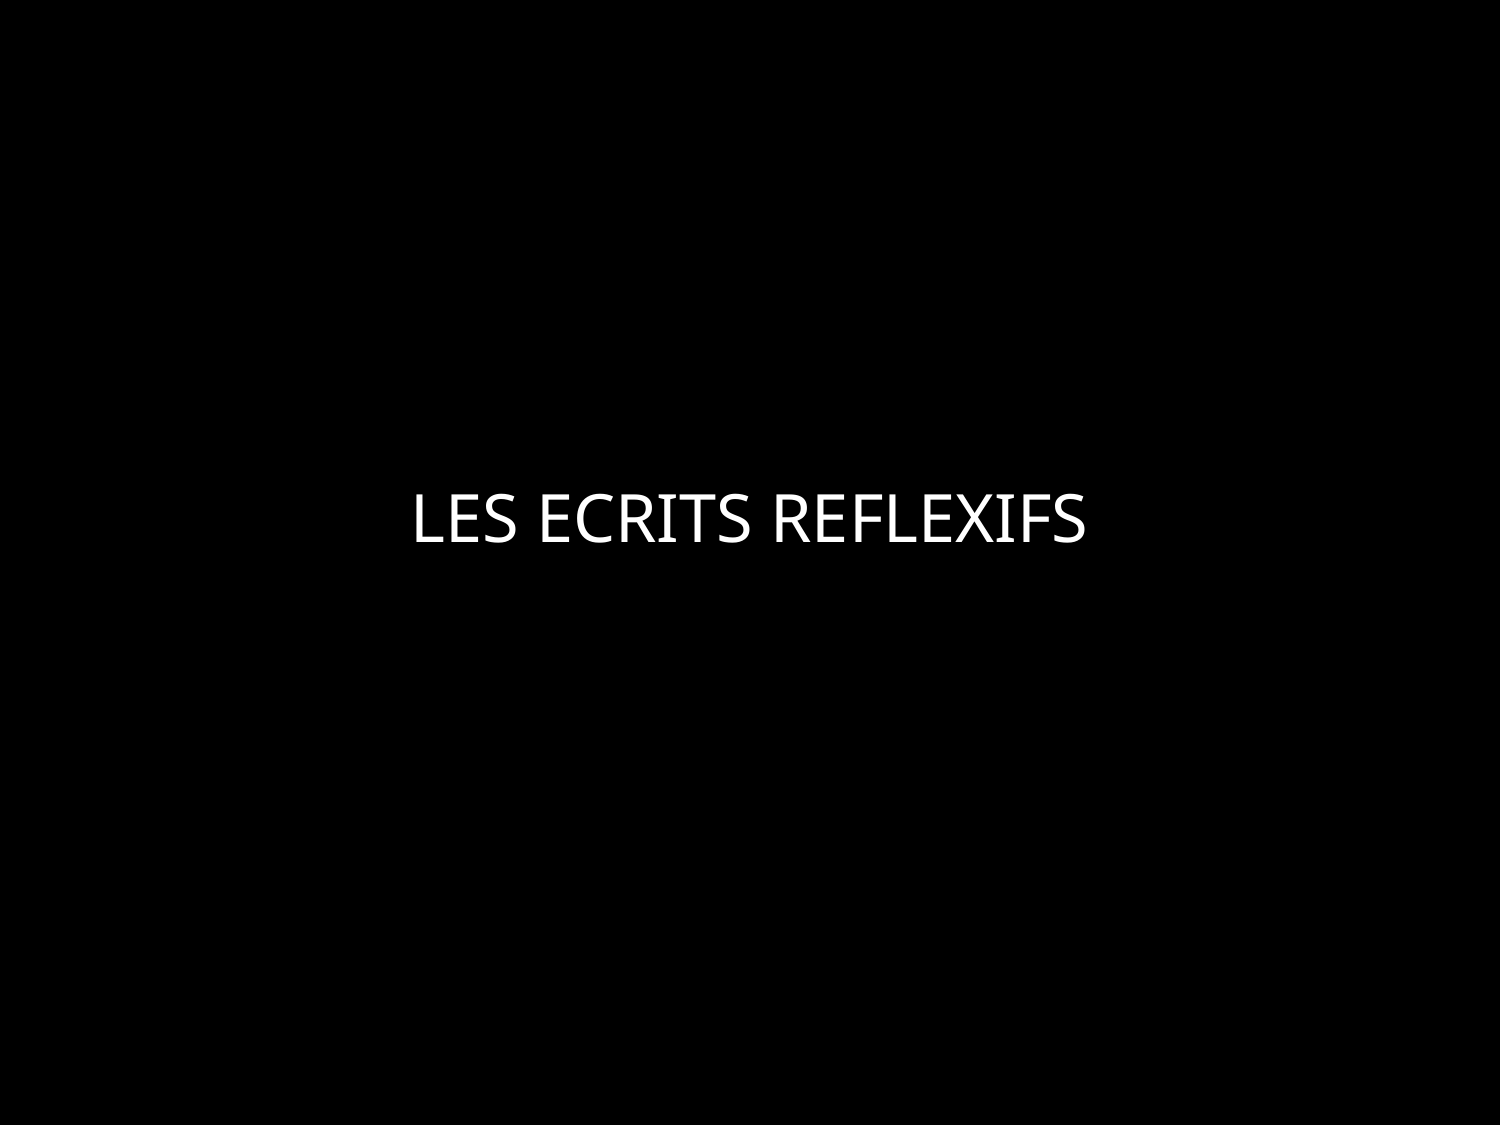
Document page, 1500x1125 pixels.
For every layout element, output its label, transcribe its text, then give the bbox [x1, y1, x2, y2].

subtitle LES ECRITS REFLEXIFS [112, 275, 1388, 925]
